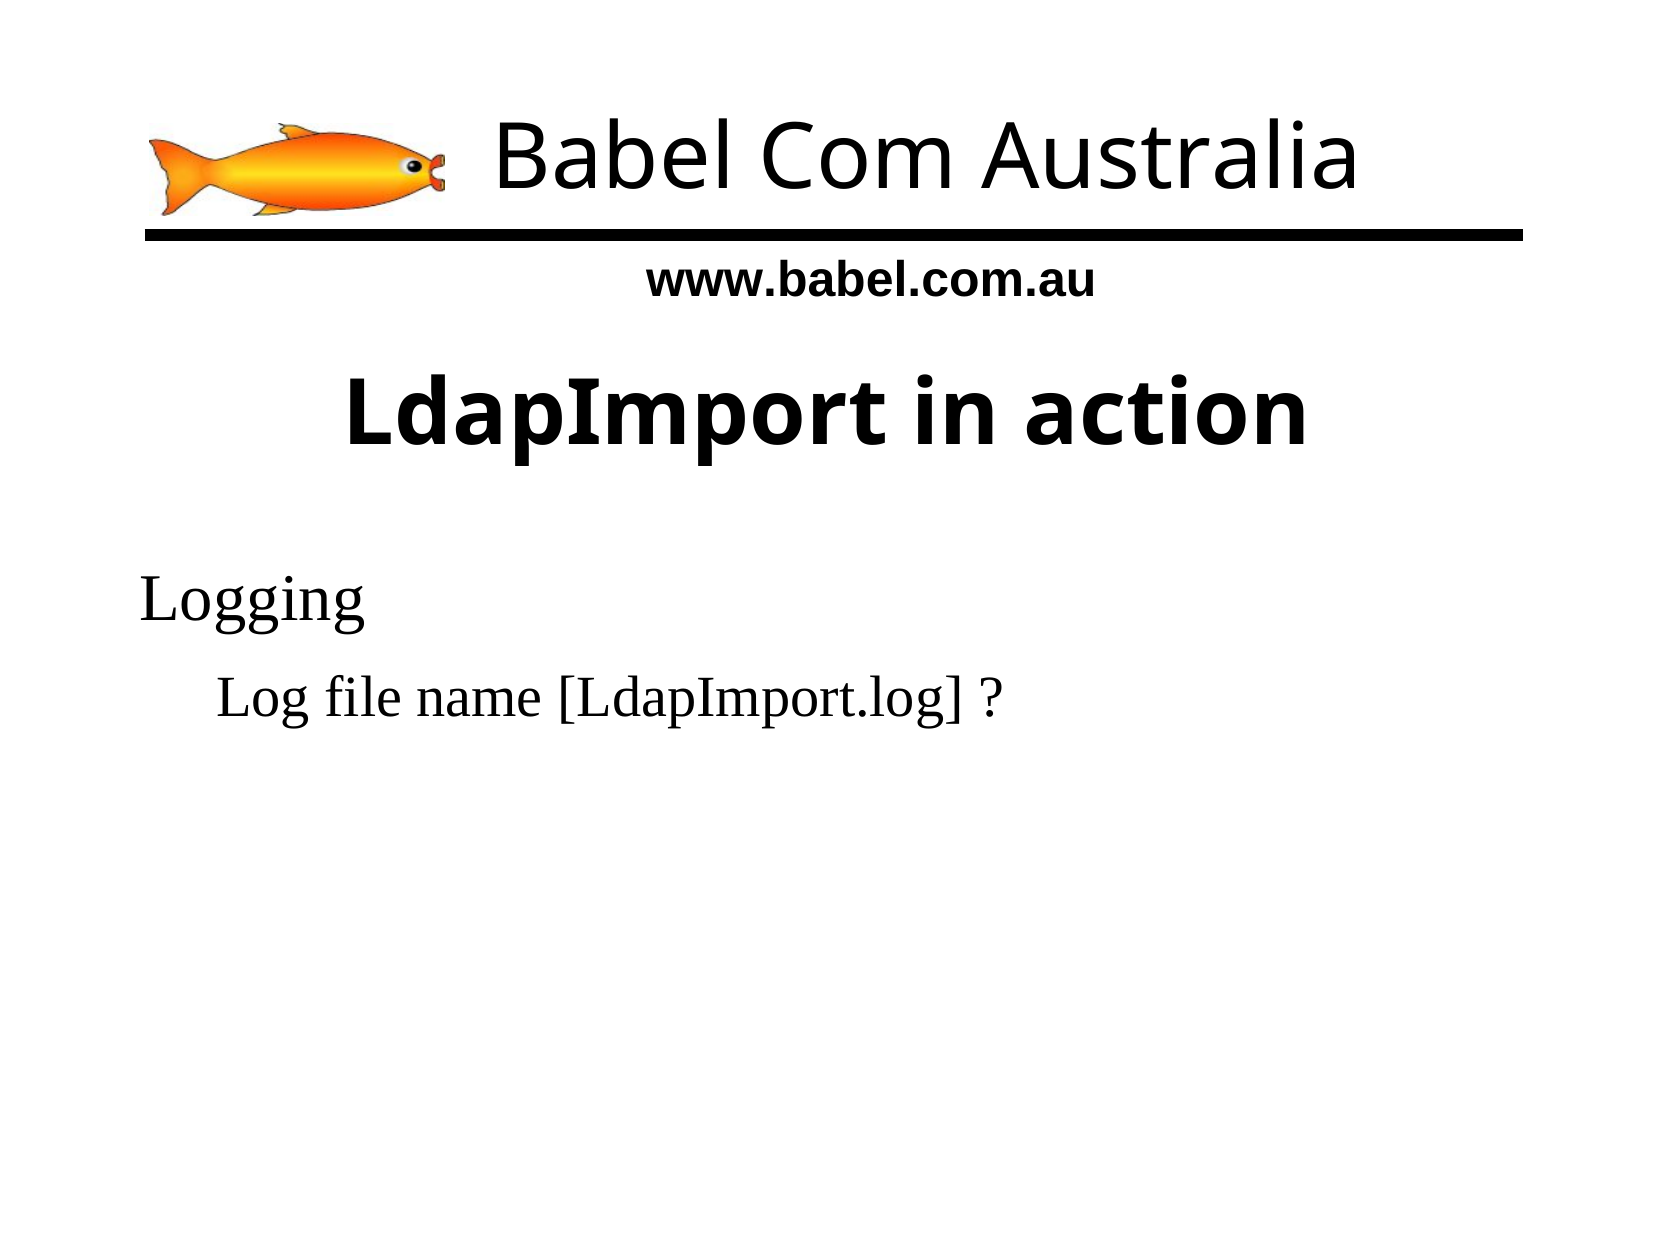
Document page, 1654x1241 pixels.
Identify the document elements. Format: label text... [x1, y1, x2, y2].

title LdapImport in action [126, 322, 1528, 497]
list Logging Log file name [LdapImport.log] ? [121, 560, 1534, 1127]
picture [149, 123, 445, 216]
